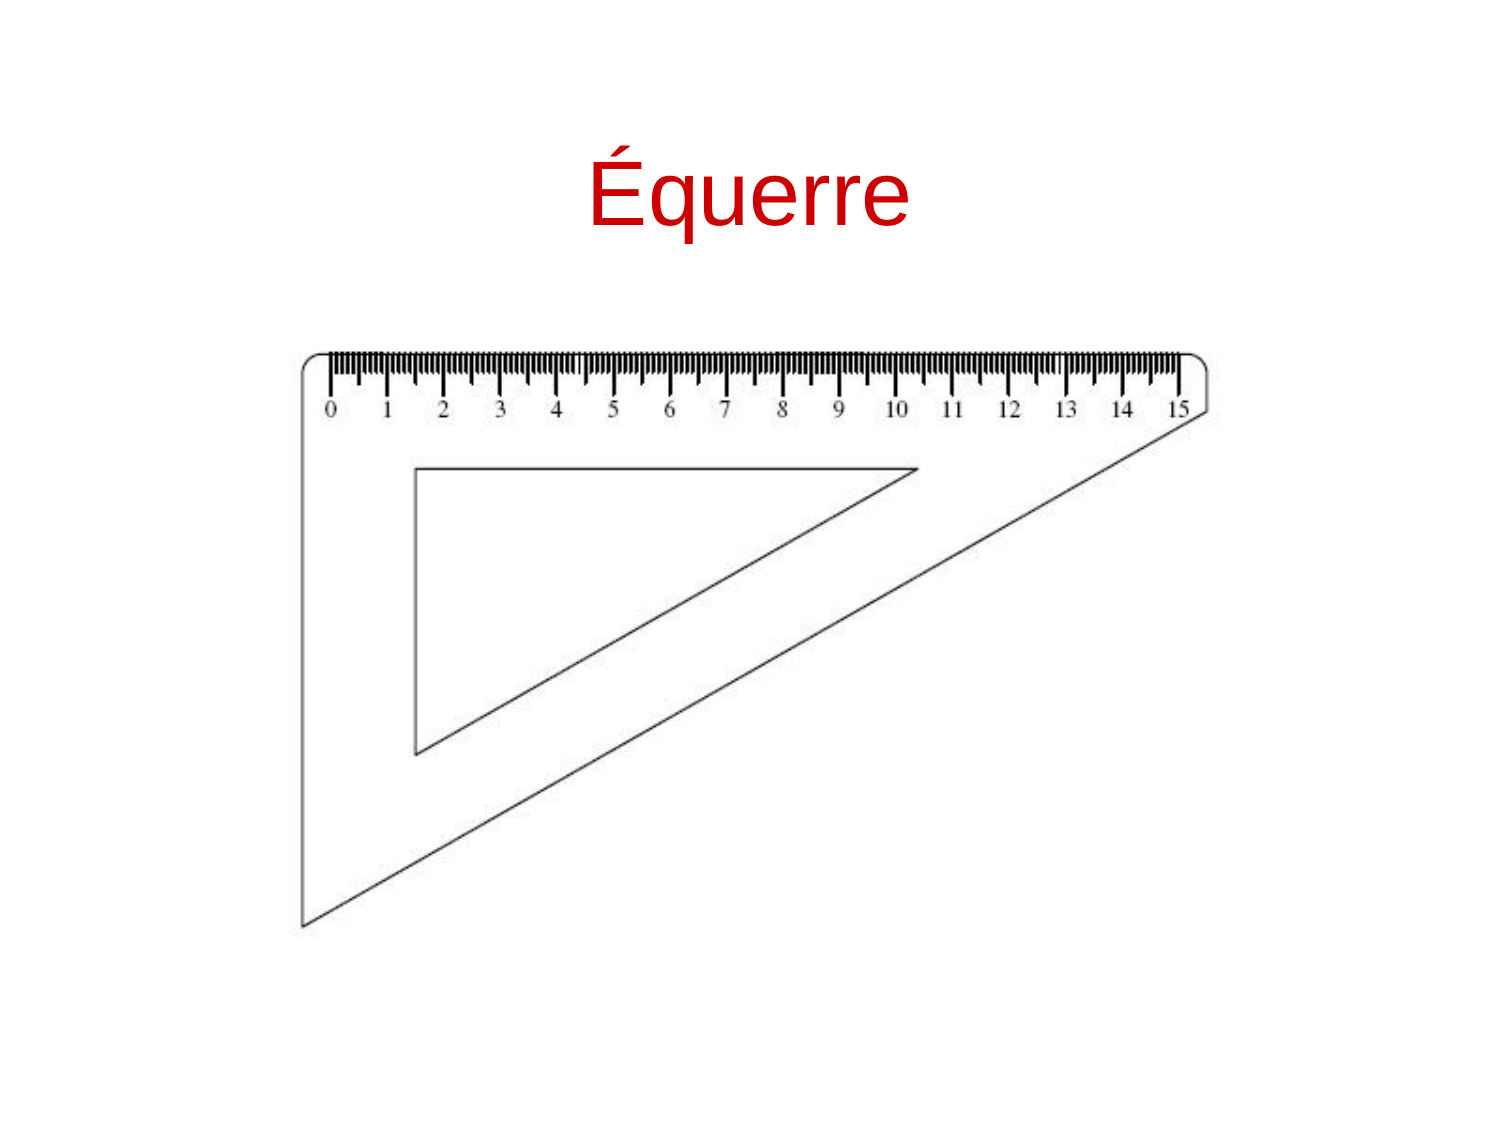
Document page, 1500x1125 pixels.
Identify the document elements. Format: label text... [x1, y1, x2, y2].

title Équerre [112, 99, 1388, 288]
picture [275, 337, 1230, 946]
